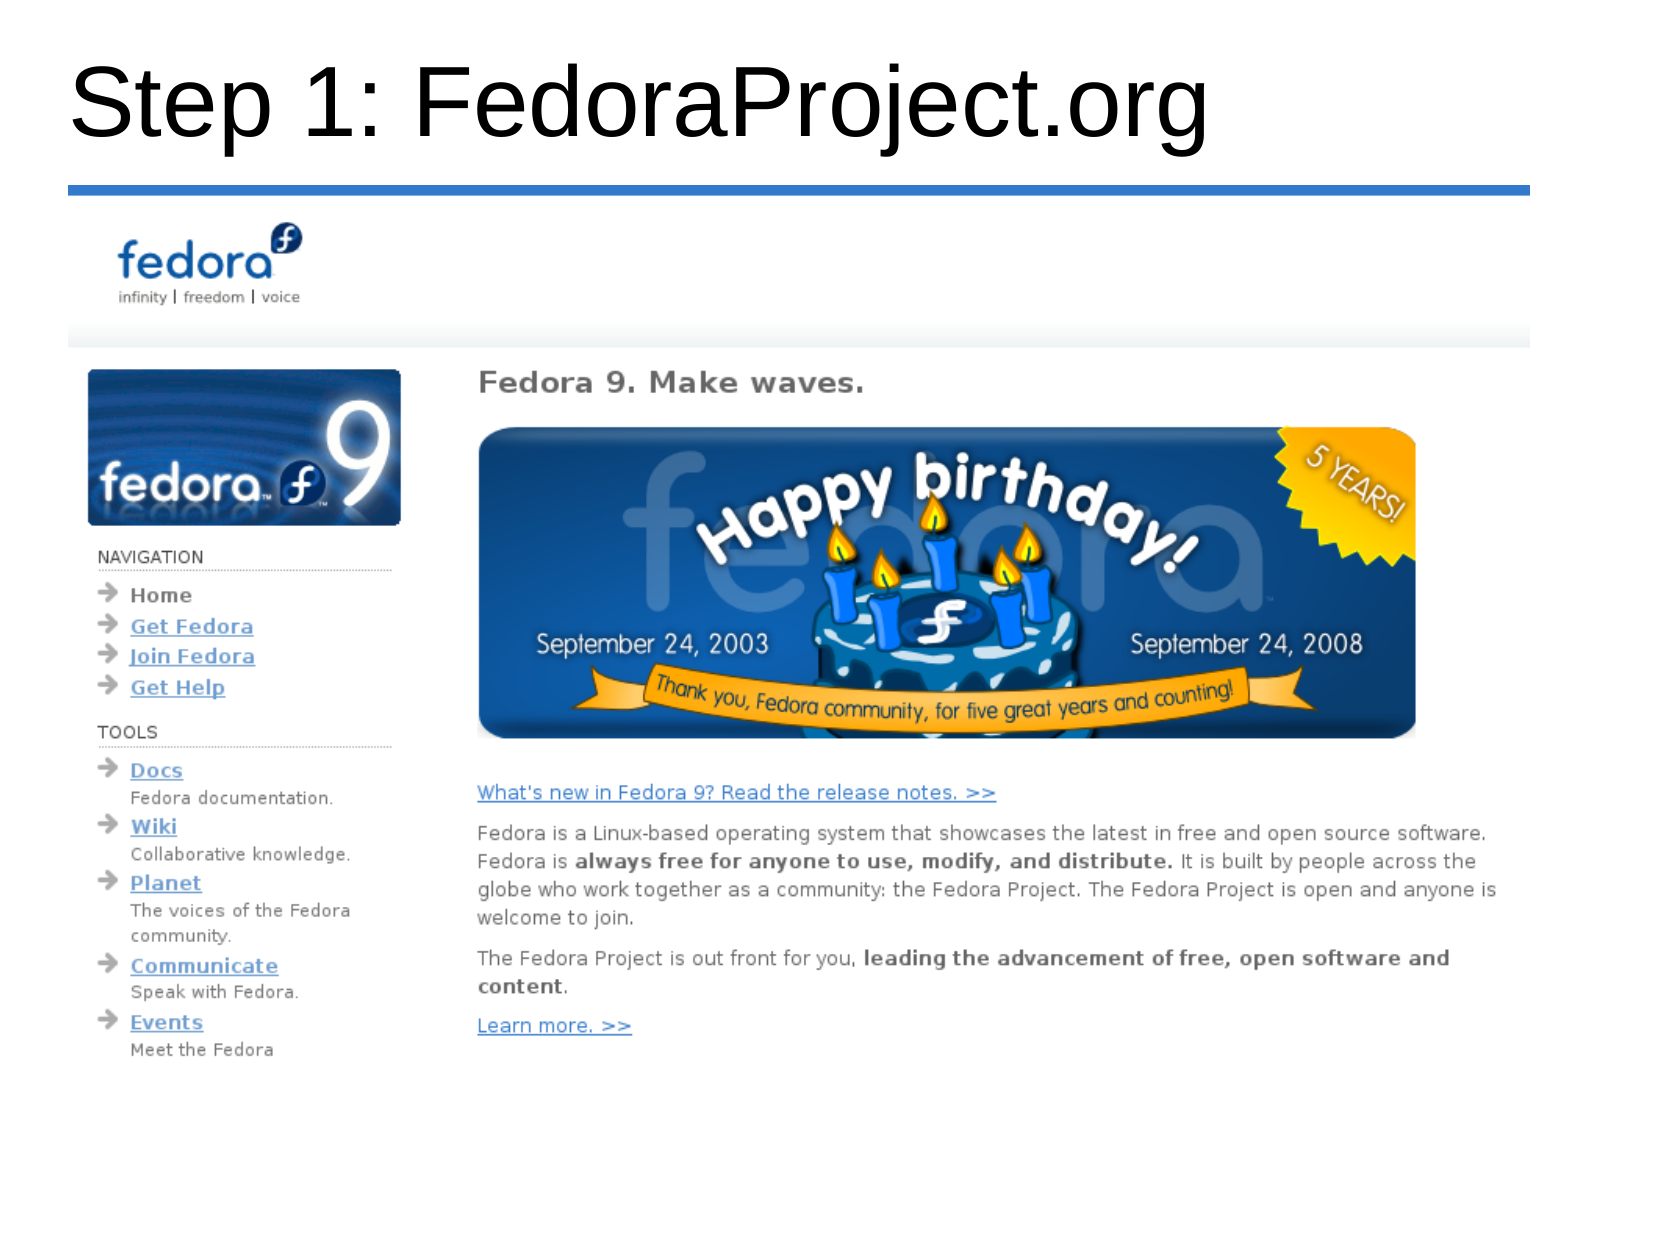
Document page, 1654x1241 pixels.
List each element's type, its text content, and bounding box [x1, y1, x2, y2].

text_box Step 1: FedoraProject.org [49, 33, 1232, 170]
picture [68, 185, 1530, 1064]
